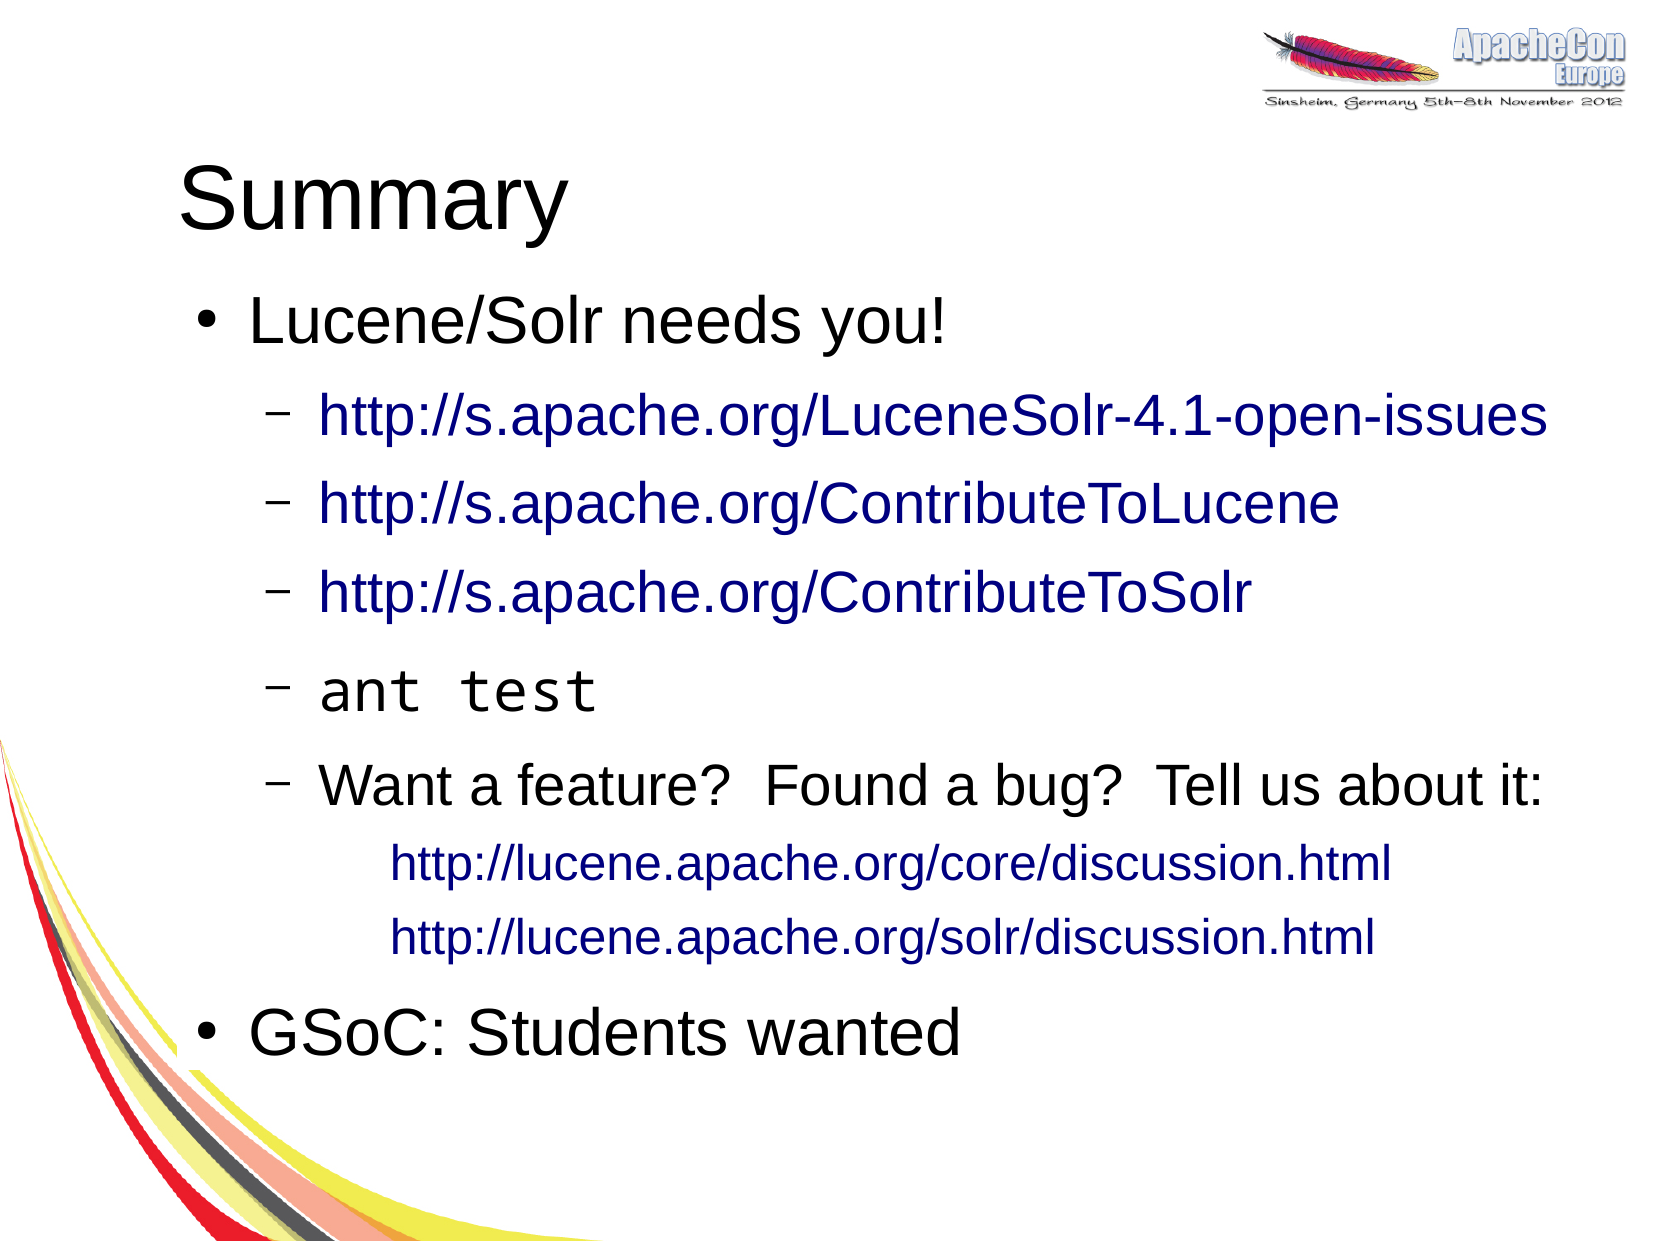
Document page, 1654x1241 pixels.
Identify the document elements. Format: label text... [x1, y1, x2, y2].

list Lucene/Solr needs you! http://s.apache.org/LuceneSolr-4.1-open-issues http://s.apache.org/ContributeToLucene http://s.apache.org/ContributeToSolr ant test Want a feature? Found a bug? Tell us about it: http://lucene.apache.org/core/discussion.html http://lucene.apache.org/solr/discussion.html GSoC: Students wanted [177, 283, 1561, 1049]
picture [0, 0, 1654, 1241]
title Summary [177, 141, 1536, 254]
